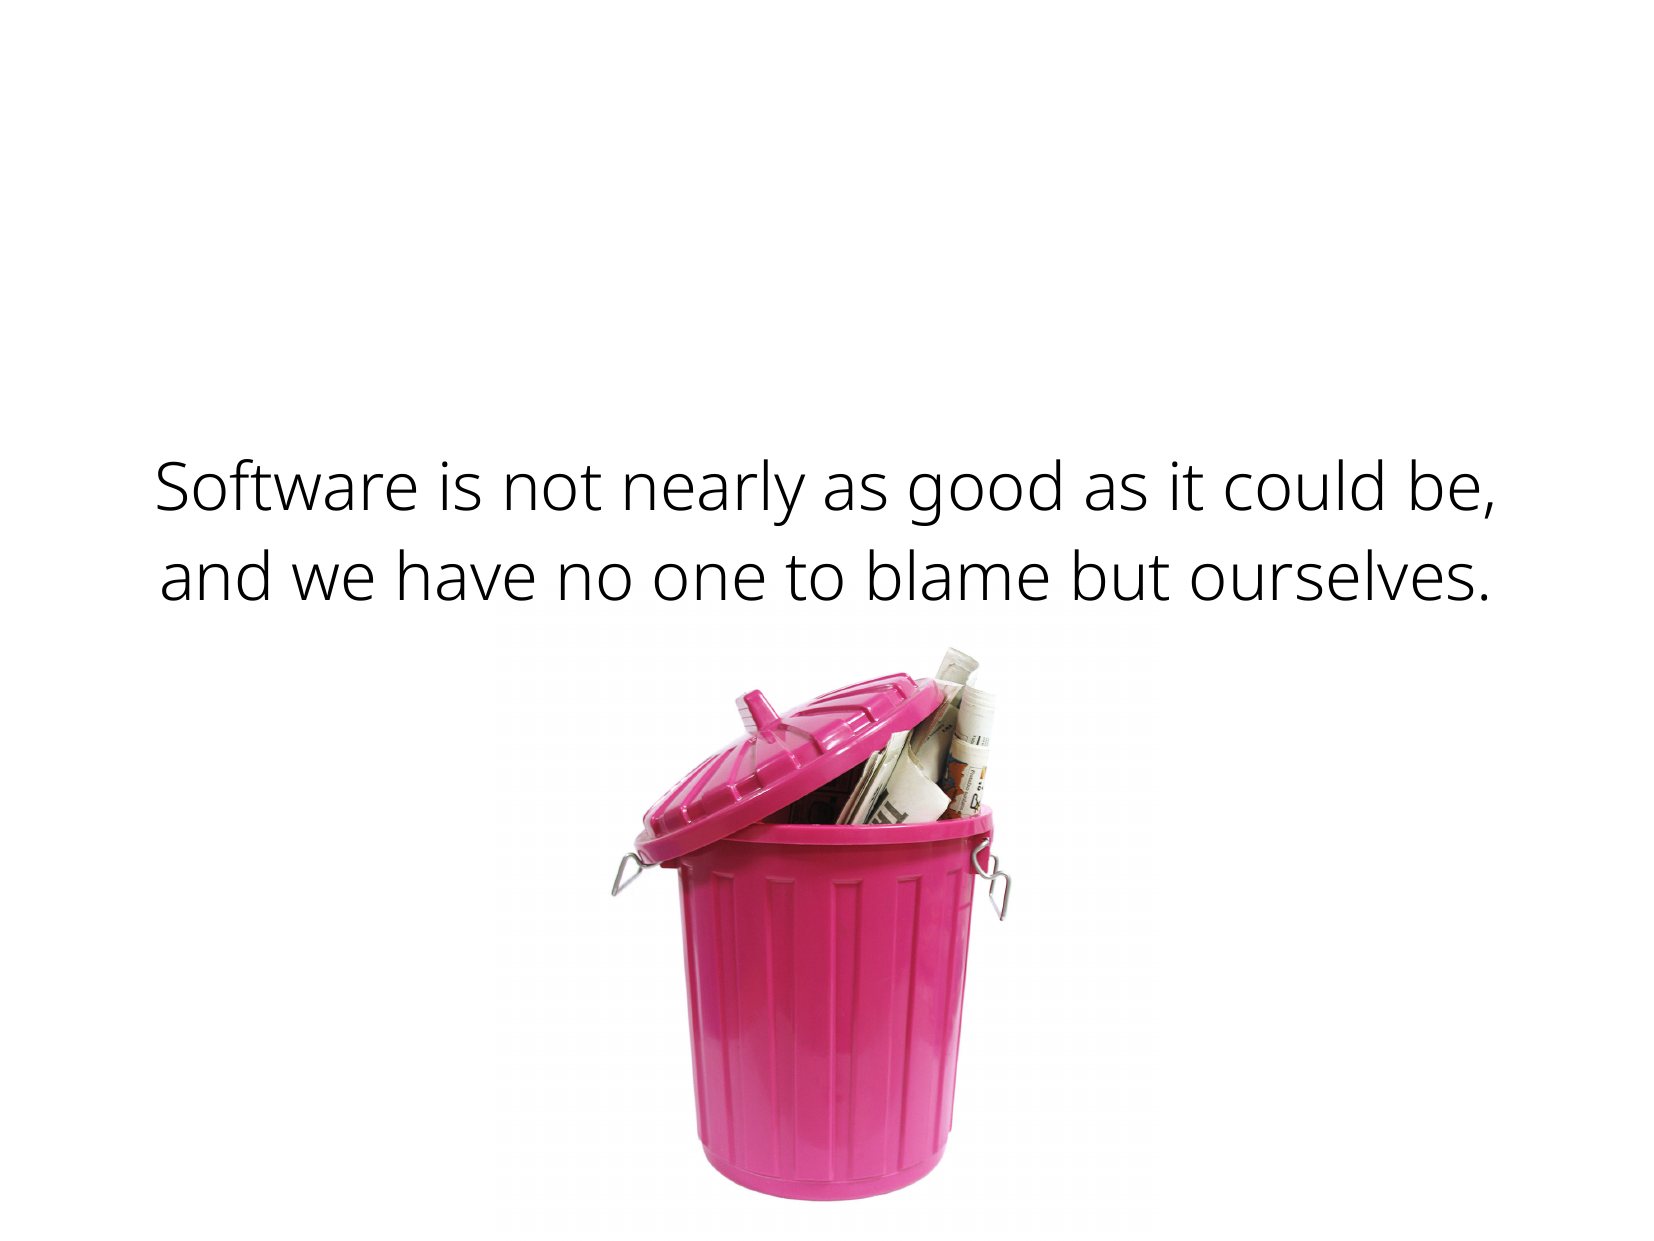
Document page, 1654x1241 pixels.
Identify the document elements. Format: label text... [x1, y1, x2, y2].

picture [493, 1010, 1161, 1241]
subtitle Software is not nearly as good as it could be, and we have no one to blame but ourselves. [82, 49, 1571, 1010]
